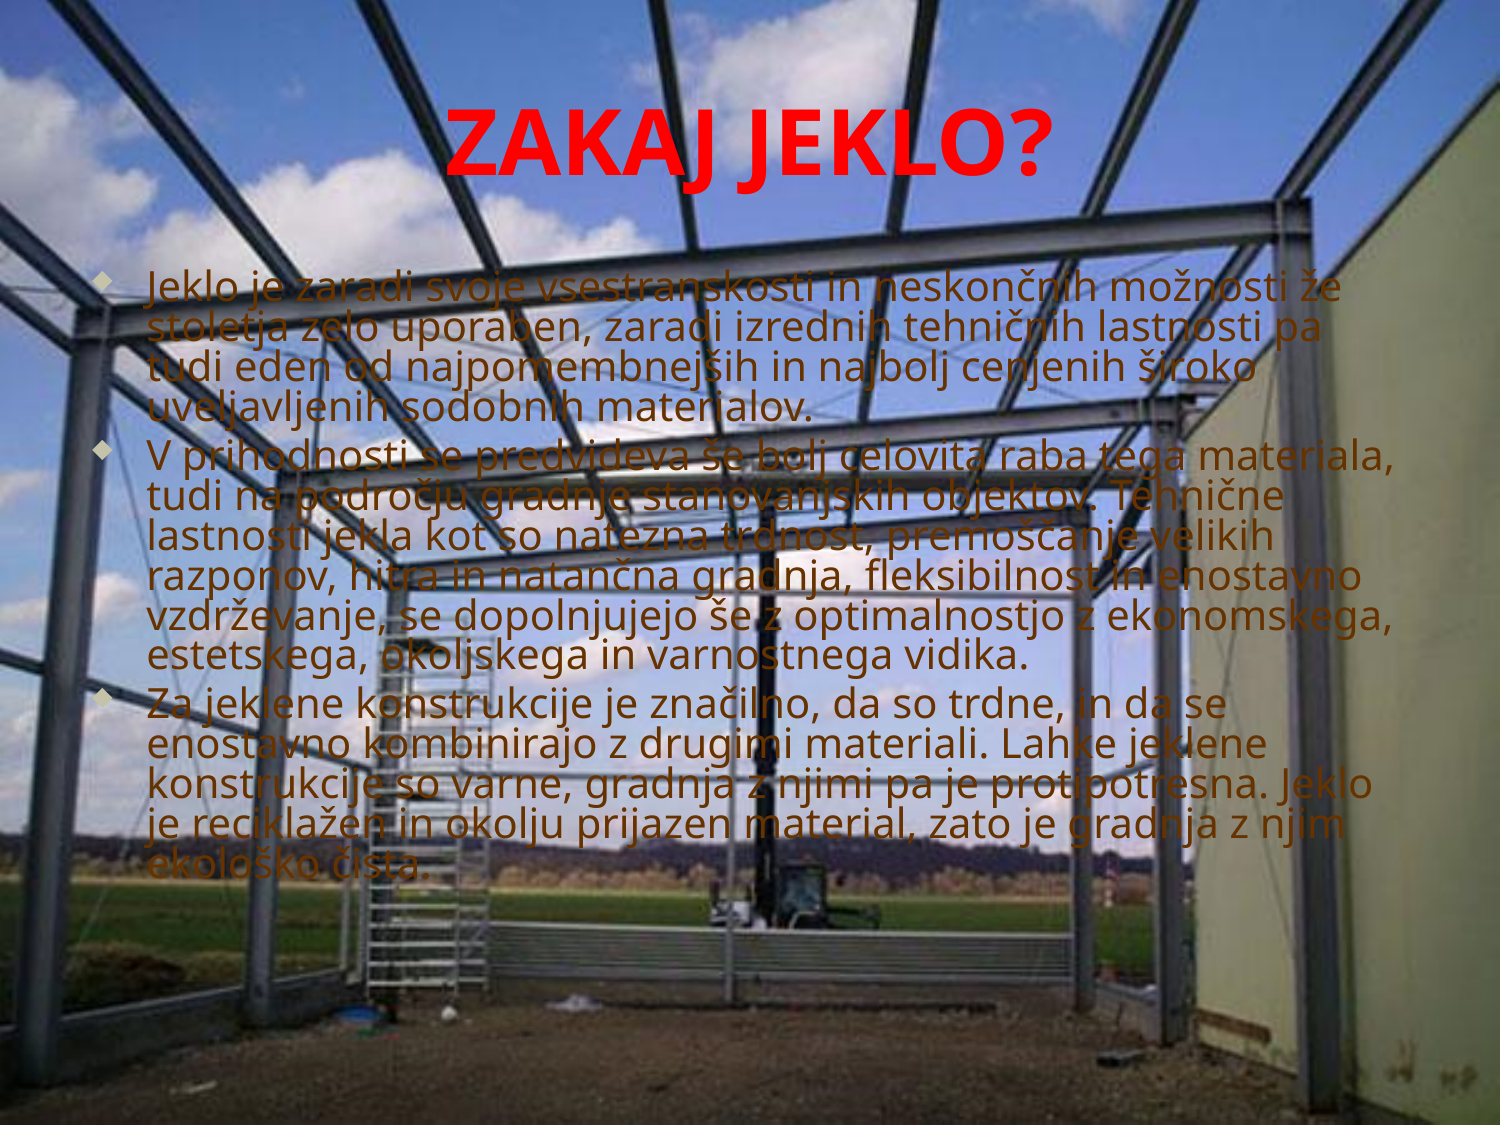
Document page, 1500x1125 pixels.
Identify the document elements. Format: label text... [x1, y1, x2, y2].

picture [0, 0, 1500, 1125]
title ZAKAJ JEKLO? [75, 45, 1425, 233]
list Jeklo je zaradi svoje vsestranskosti in neskončnih možnosti že stoletja zelo uporaben, zaradi izrednih tehničnih lastnosti pa tudi eden od najpomembnejših in najbolj cenjenih široko uveljavljenih sodobnih materialov. V prihodnosti se predvideva še bolj celovita raba tega materiala, tudi na področju gradnje stanovanjskih objektov. Tehnične lastnosti jekla kot so natezna trdnost, premoščanje velikih razponov, hitra in natančna gradnja, fleksibilnost in enostavno vzdrževanje, se dopolnjujejo še z optimalnostjo z ekonomskega, estetskega, okoljskega in varnostnega vidika. Za jeklene konstrukcije je značilno, da so trdne, in da se enostavno kombinirajo z drugimi materiali. Lahke jeklene konstrukcije so varne, gradnja z njimi pa je protipotresna. Jeklo je reciklažen in okolju prijazen material, zato je gradnja z njim ekološko čista. [75, 262, 1425, 1006]
